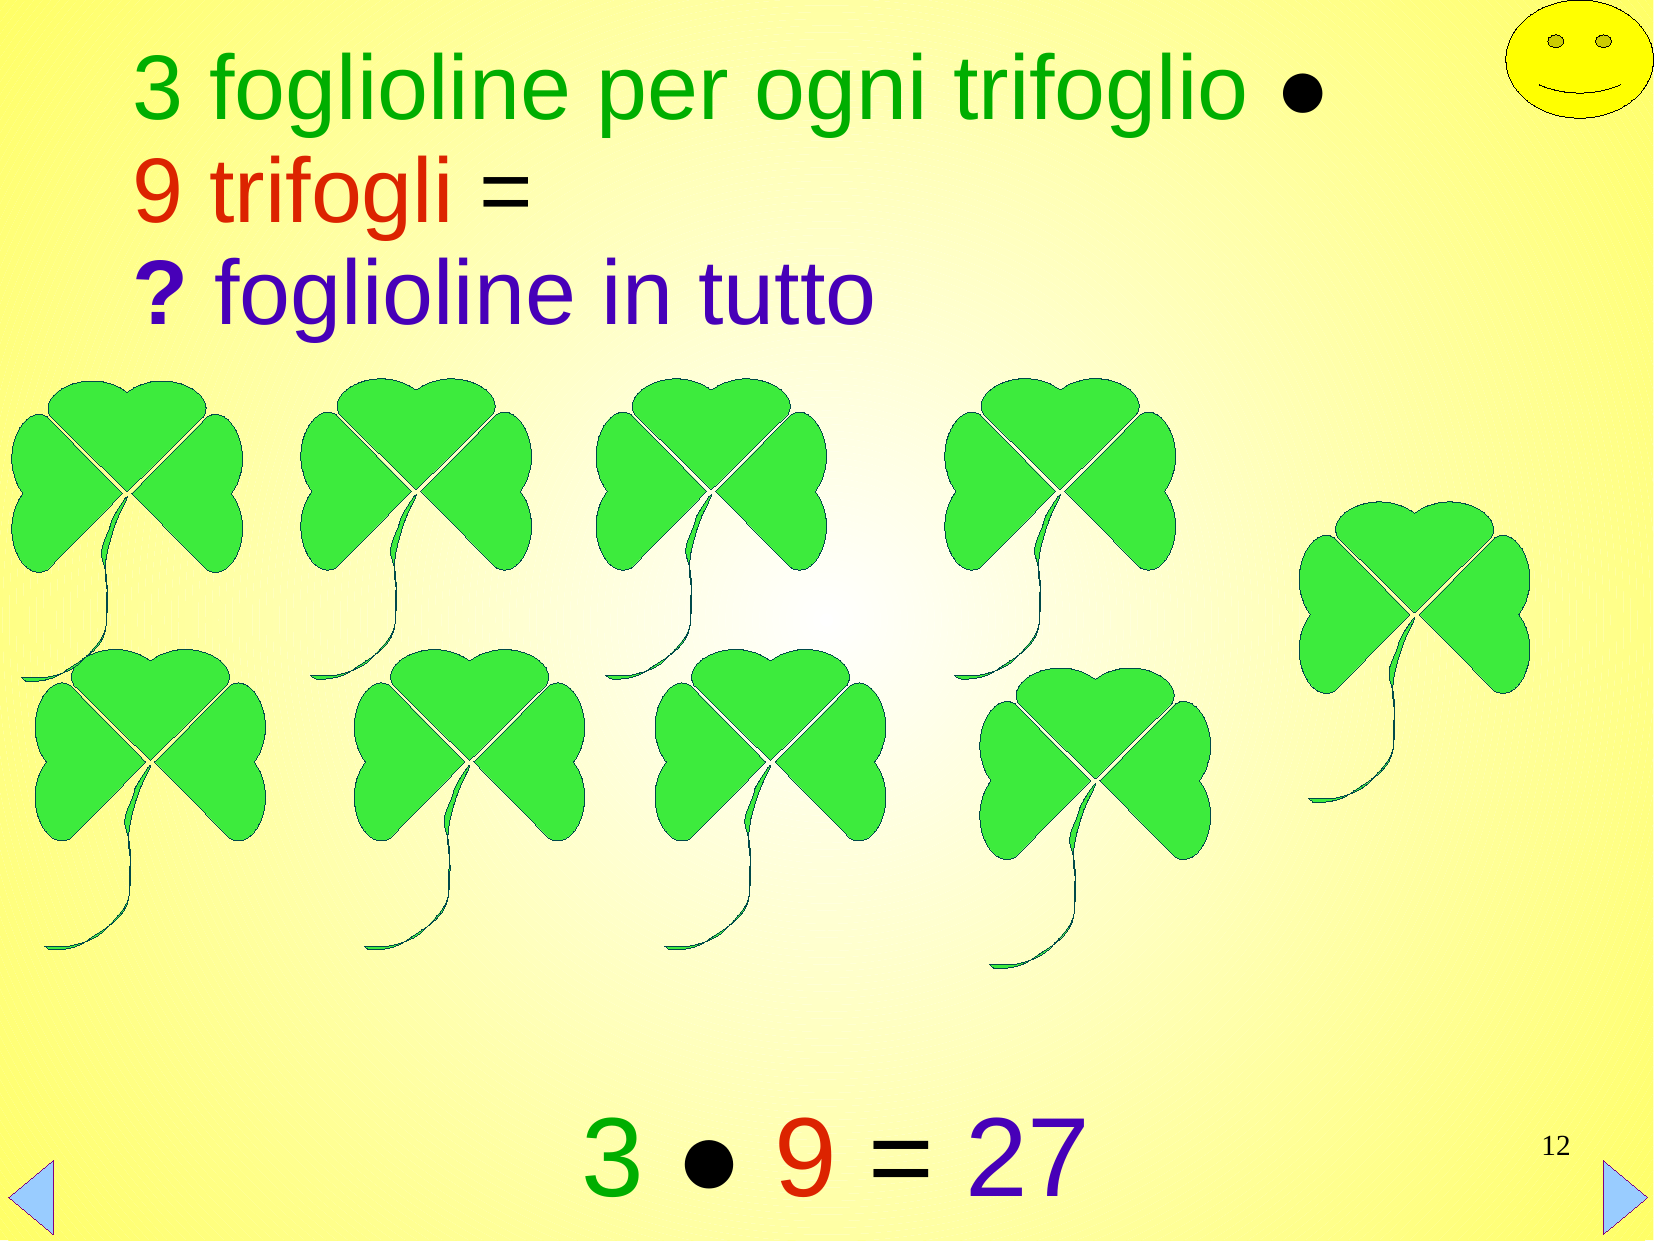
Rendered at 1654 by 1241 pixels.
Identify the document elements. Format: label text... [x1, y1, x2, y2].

text_box [605, 494, 712, 680]
text_box [632, 378, 827, 571]
text_box [1603, 1160, 1648, 1235]
text_box [989, 783, 1096, 969]
text_box [154, 682, 266, 841]
text_box [300, 412, 412, 571]
text_box [944, 412, 1056, 571]
text_box [1016, 668, 1175, 779]
text_box [1505, 0, 1654, 119]
text_box [596, 412, 707, 571]
text_box [1299, 535, 1410, 694]
text_box [954, 494, 1061, 680]
text_box [48, 381, 243, 573]
text_box [11, 414, 123, 573]
text_box [310, 494, 417, 680]
text_box [1064, 412, 1176, 571]
text_box [21, 496, 230, 841]
text_box [664, 765, 771, 950]
text_box [981, 378, 1140, 490]
text_box [390, 649, 585, 841]
text_box [1419, 535, 1530, 694]
text_box [655, 649, 886, 841]
text_box 3 ● 9 = 27 [566, 1086, 1152, 1228]
text_box [8, 1160, 54, 1235]
text_box [364, 765, 470, 950]
text_box [1308, 617, 1415, 803]
text_box [44, 765, 151, 950]
text_box 3 foglioline per ogni trifoglio ● 9 trifogli = ? foglioline in tutto [118, 29, 1536, 352]
text_box [337, 378, 496, 490]
text_box [979, 701, 1091, 860]
text_box [1099, 701, 1211, 860]
text_box [1335, 501, 1494, 613]
text_box [420, 412, 532, 571]
text_box [354, 682, 465, 841]
